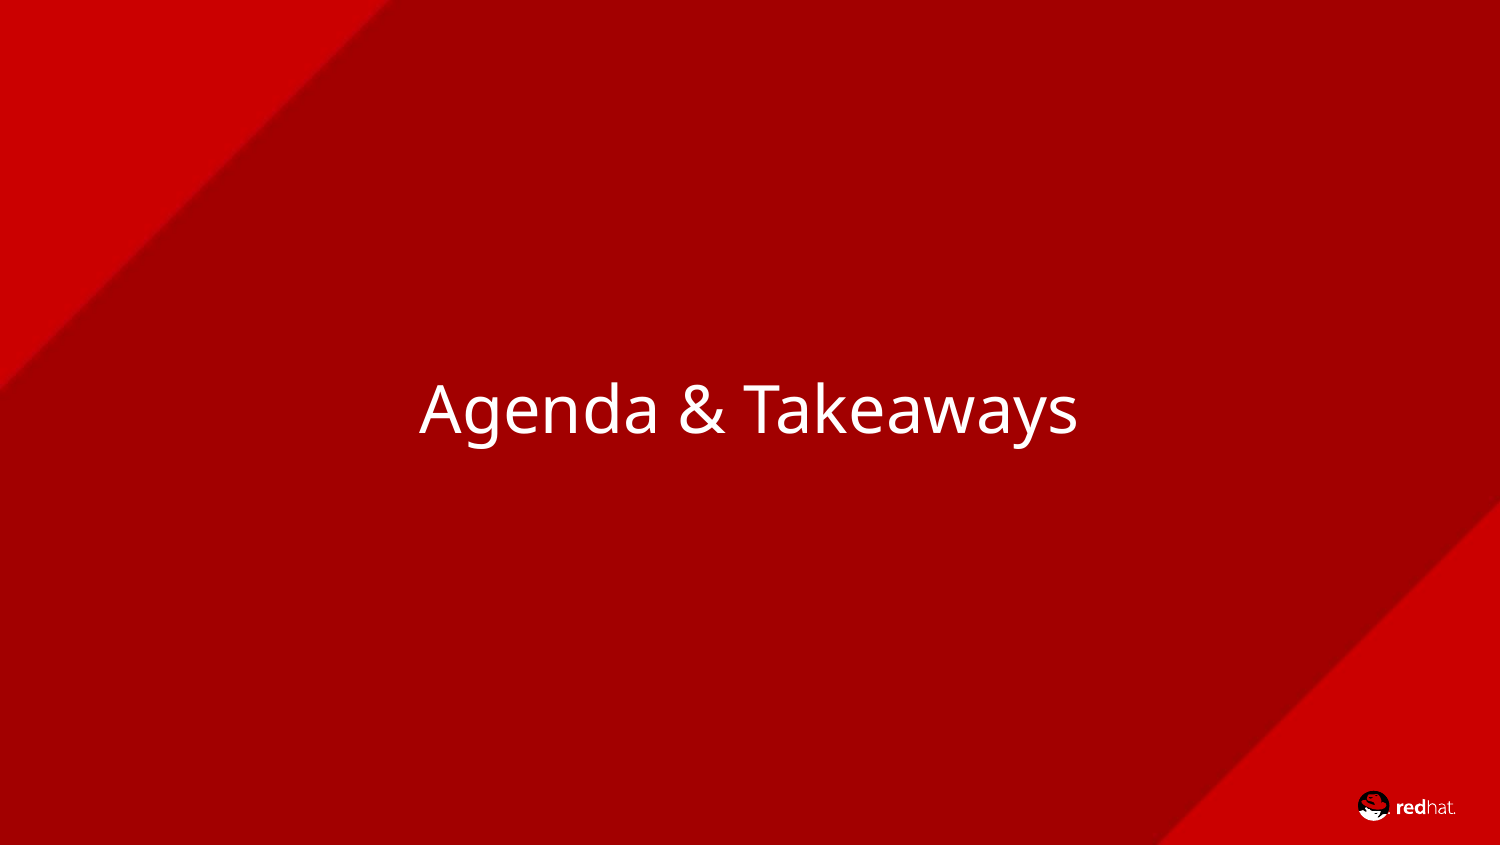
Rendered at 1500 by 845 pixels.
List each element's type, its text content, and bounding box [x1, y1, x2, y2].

title Agenda & Takeaways [112, 330, 1388, 486]
picture [0, 0, 1500, 845]
